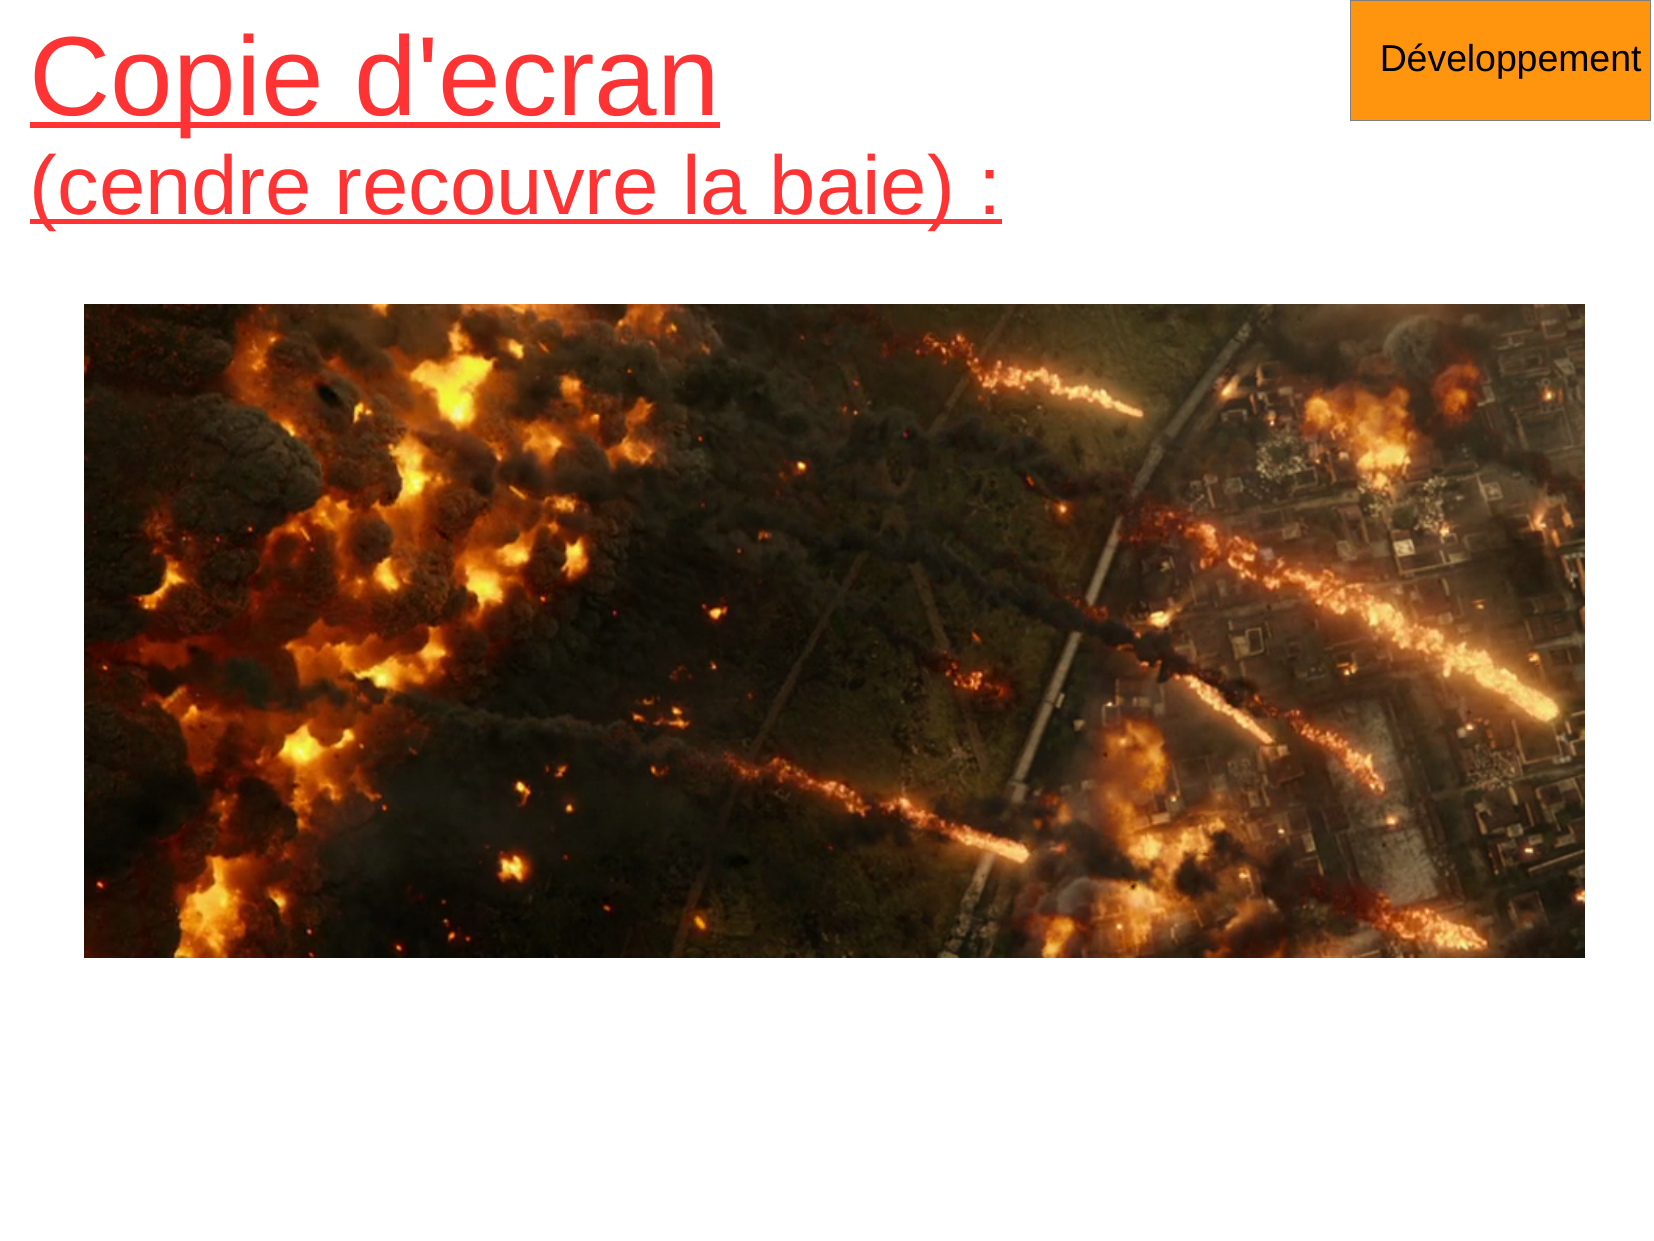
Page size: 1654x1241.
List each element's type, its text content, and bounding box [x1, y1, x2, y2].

picture [84, 304, 1585, 958]
text_box Développement [1365, 30, 1654, 88]
text_box [1350, 0, 1651, 121]
text_box Copie d'ecran (cendre recouvre la baie) : [15, 6, 1021, 241]
